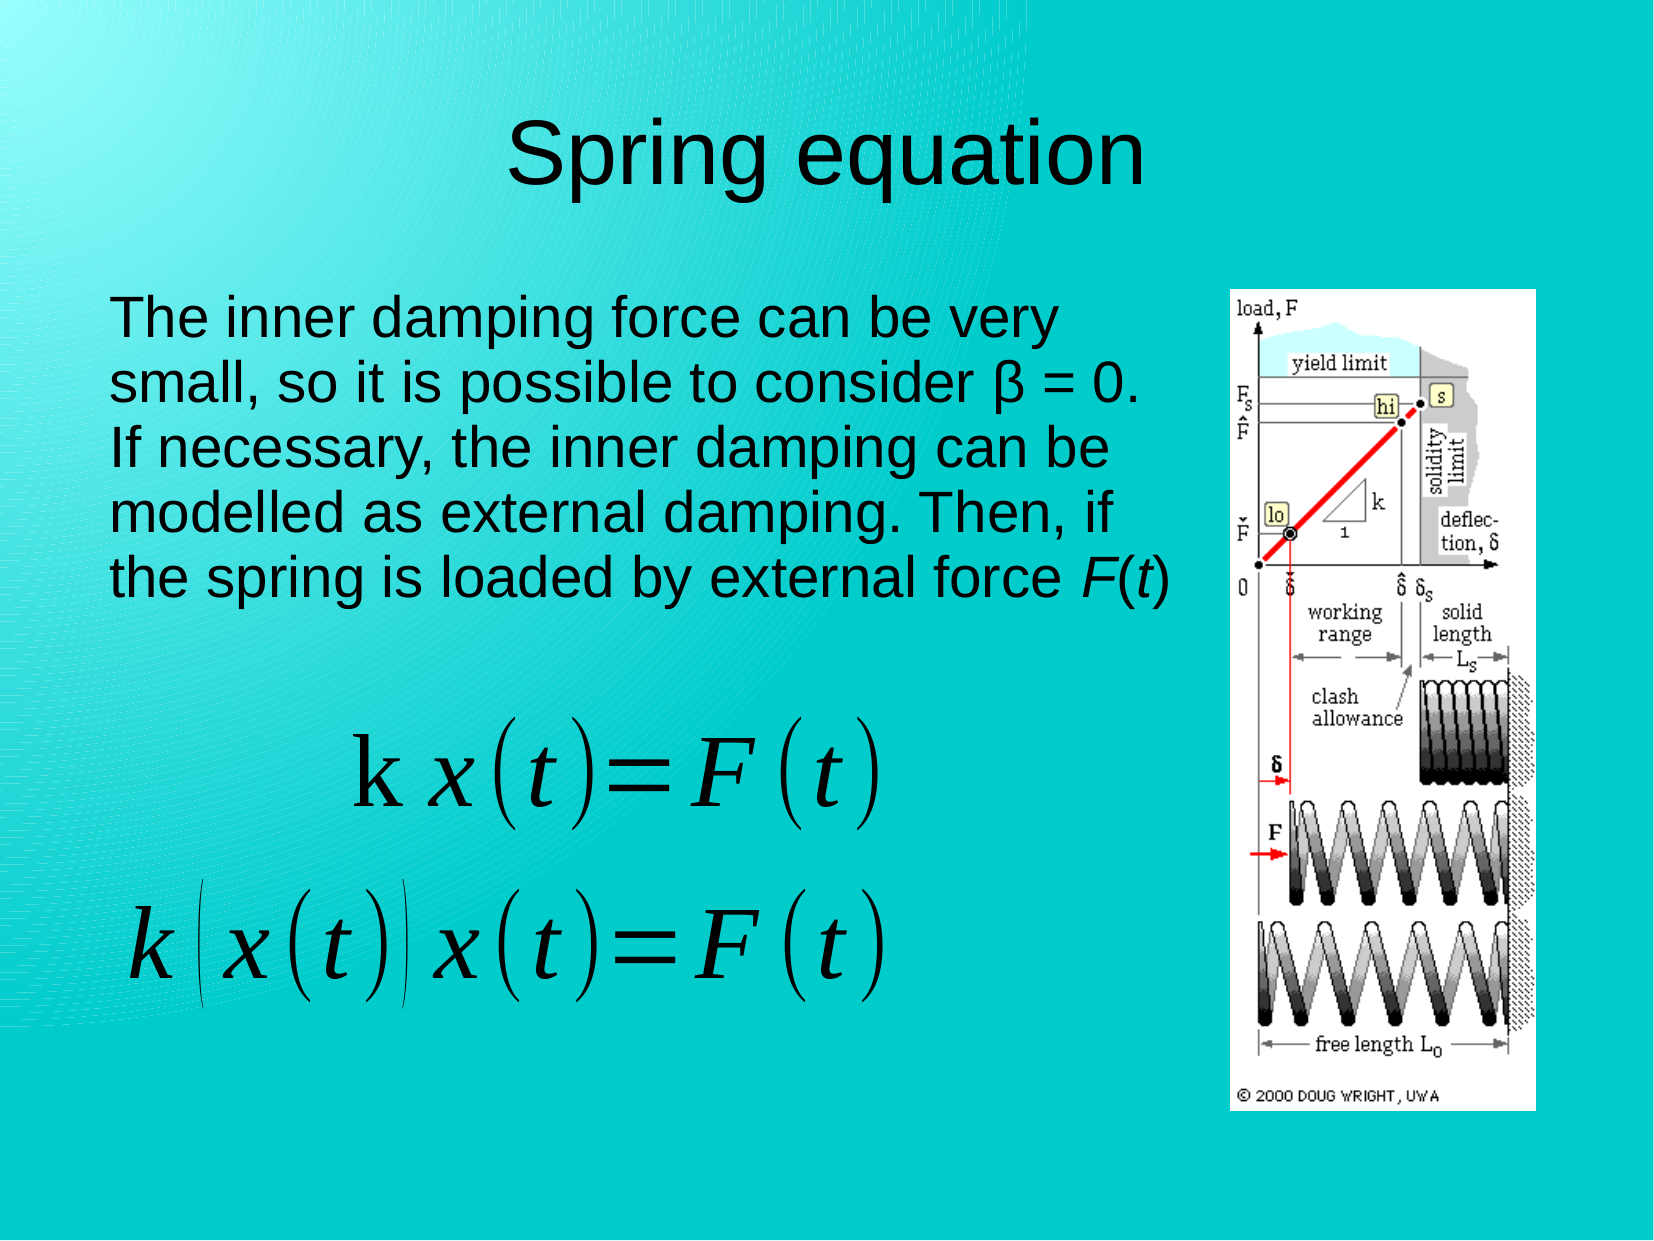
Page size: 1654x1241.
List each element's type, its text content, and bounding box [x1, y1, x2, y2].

text_box The inner damping force can be very small, so it is possible to consider β = 0. If necessary, the inner damping can be modelled as external damping. Then, if the spring is loaded by external force F(t) [94, 277, 1193, 617]
picture [1230, 289, 1536, 1111]
chart [342, 714, 894, 833]
chart [118, 879, 898, 1011]
title Spring equation [82, 49, 1571, 257]
